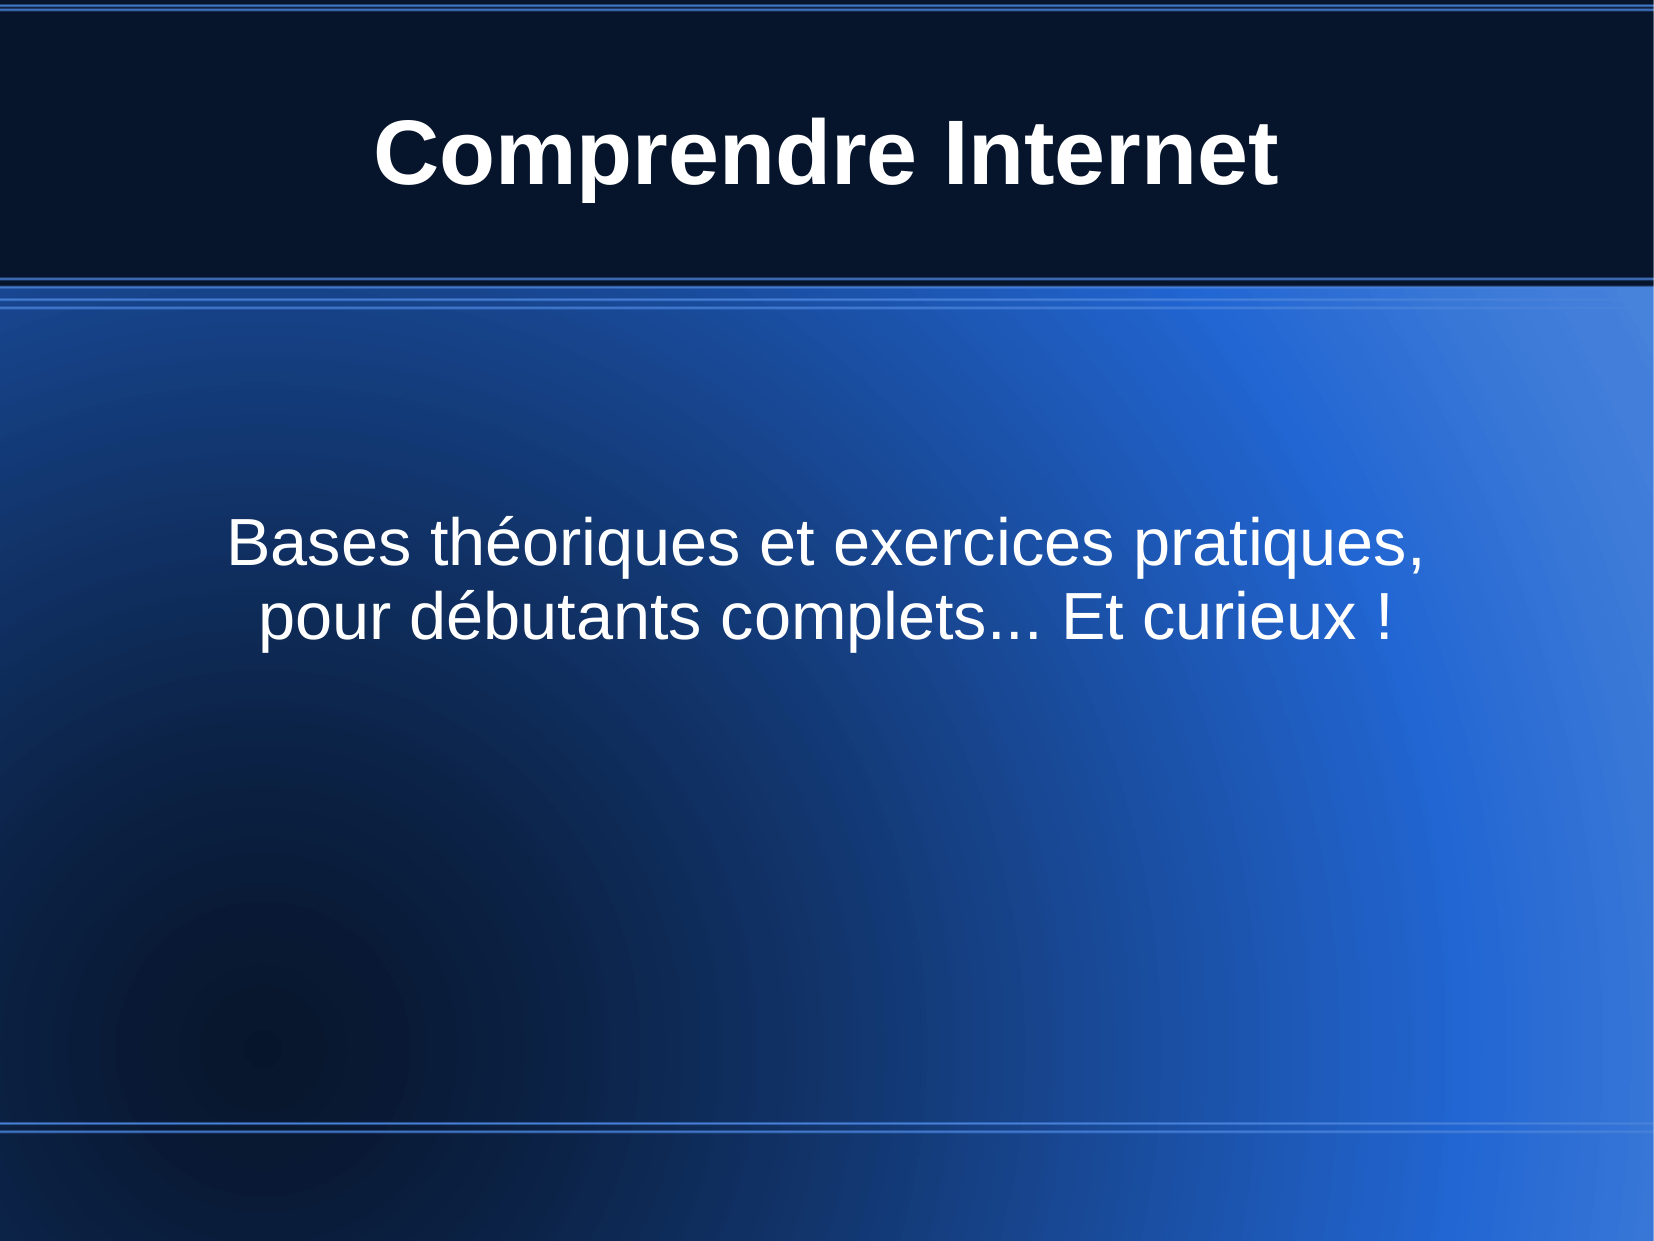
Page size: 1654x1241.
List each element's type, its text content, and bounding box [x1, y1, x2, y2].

picture [0, 0, 1654, 1241]
title Comprendre Internet [82, 49, 1571, 257]
subtitle Bases théoriques et exercices pratiques, pour débutants complets... Et curieux ! [82, 355, 1571, 1174]
